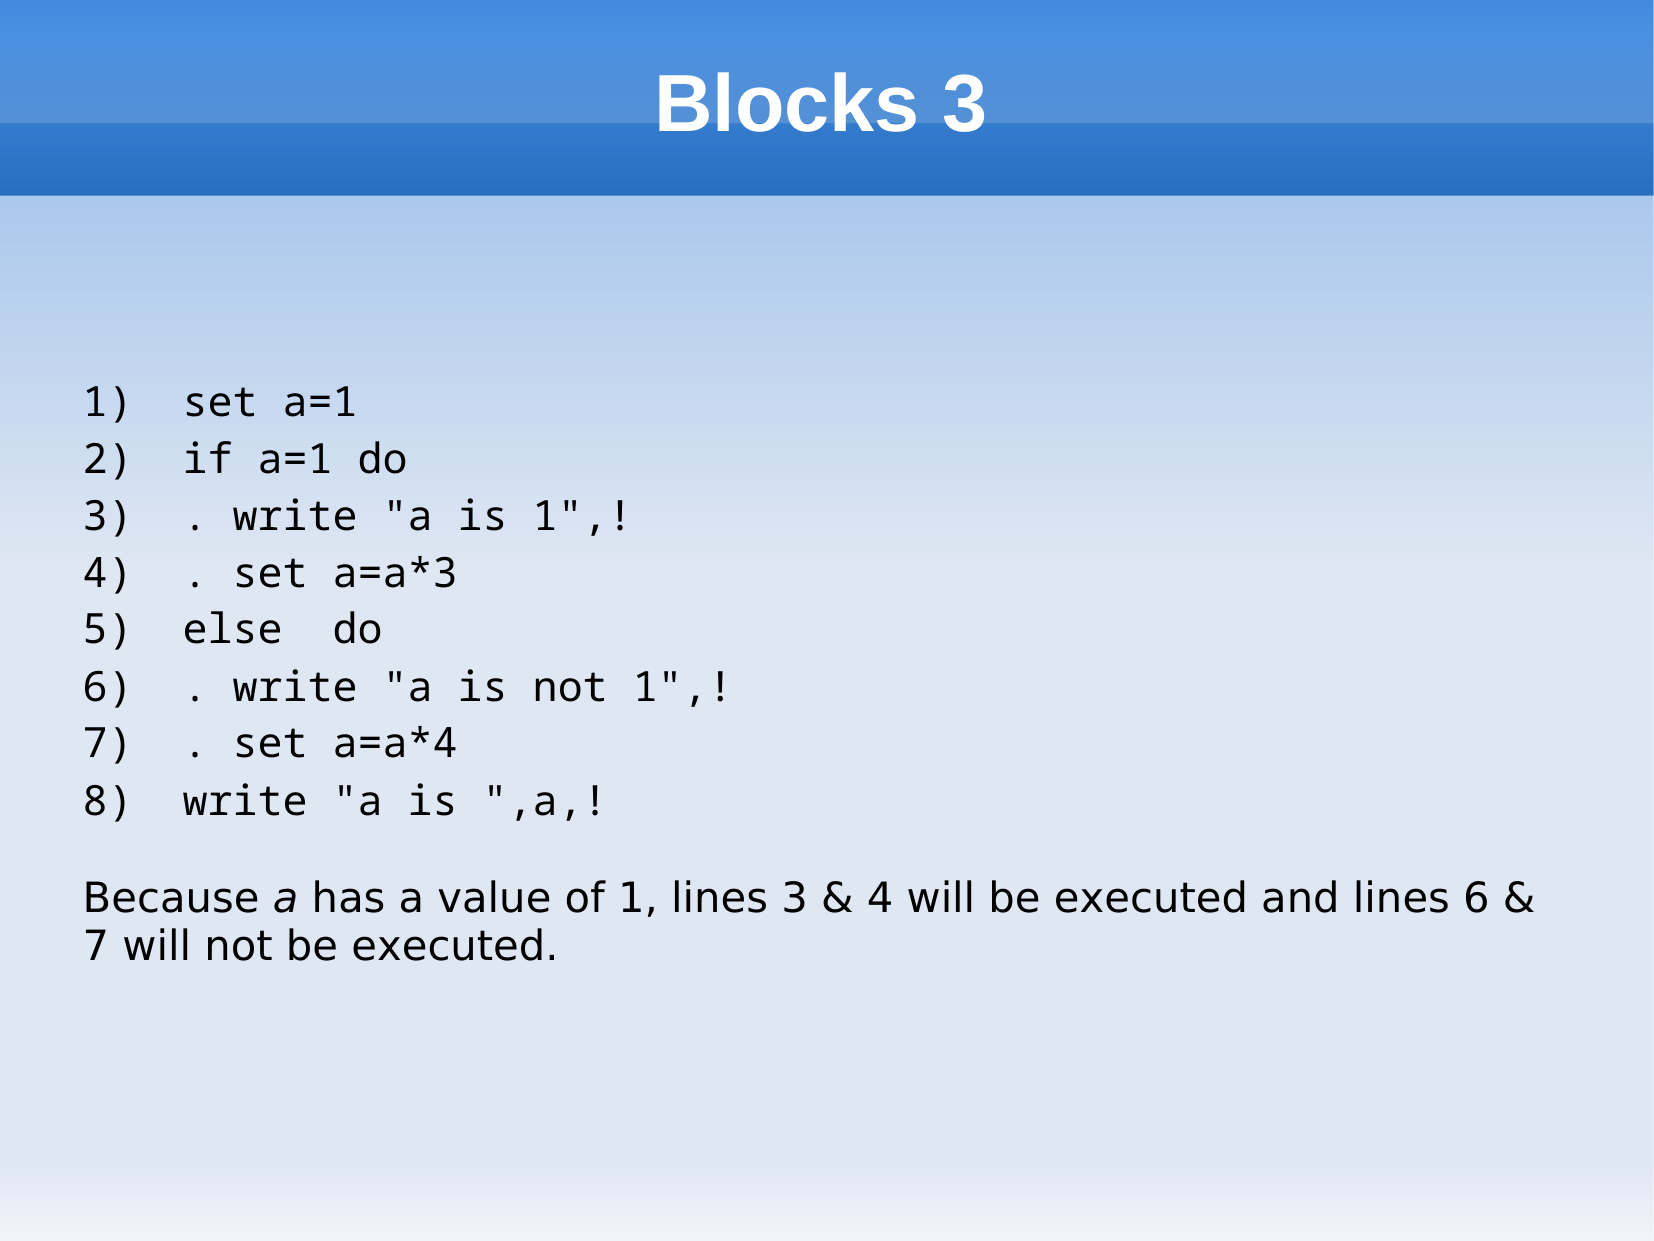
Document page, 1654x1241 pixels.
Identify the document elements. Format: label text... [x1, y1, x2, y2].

subtitle set a=1 if a=1 do . write "a is 1",! . set a=a*3 else do . write "a is not 1",! . set a=a*4 write "a is ",a,! Because a has a value of 1, lines 3 & 4 will be executed and lines 6 & 7 will not be executed. [82, 290, 1571, 1109]
title Blocks 3 [76, 0, 1565, 208]
picture [0, 0, 1654, 1241]
